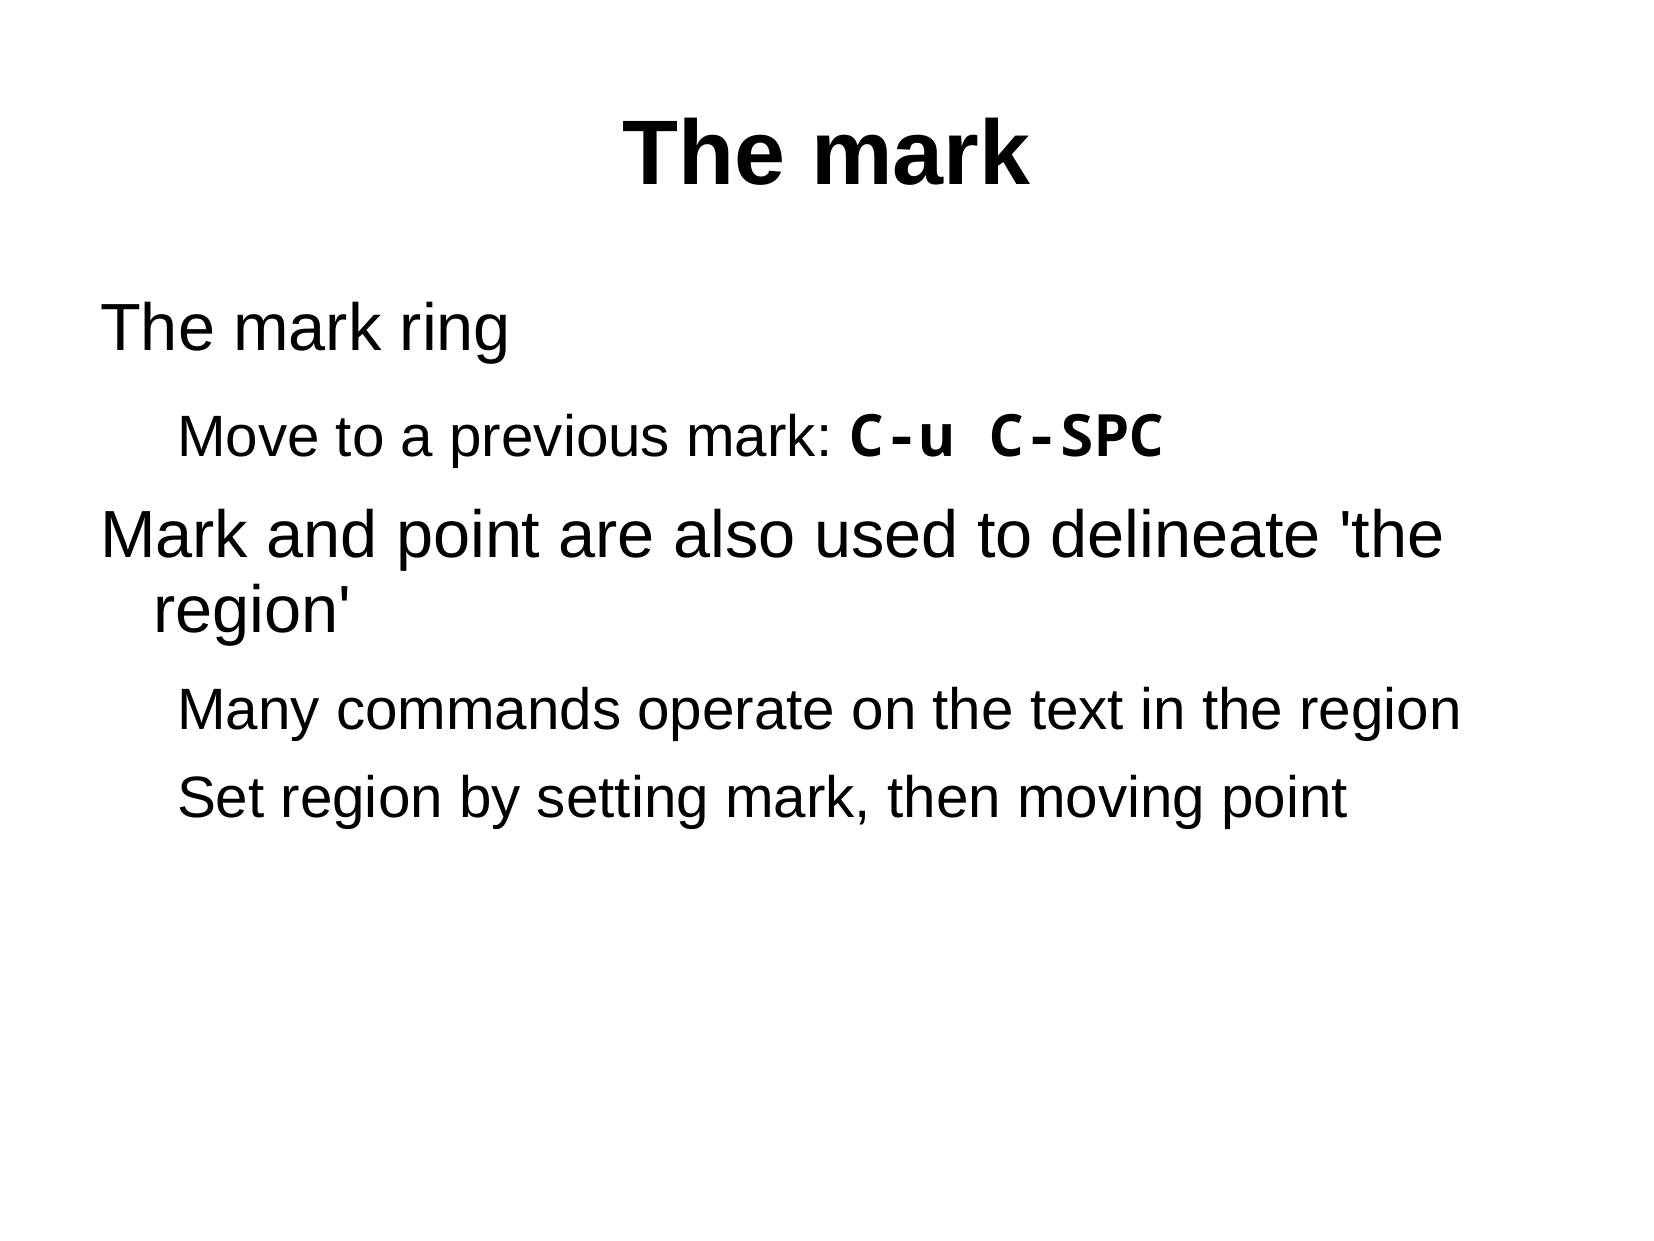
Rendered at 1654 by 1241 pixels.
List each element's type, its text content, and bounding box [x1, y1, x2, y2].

title The mark [82, 56, 1571, 250]
list The mark ring Move to a previous mark: C-u C-SPC Mark and point are also used to delineate 'the region' Many commands operate on the text in the region Set region by setting mark, then moving point [82, 290, 1571, 1094]
